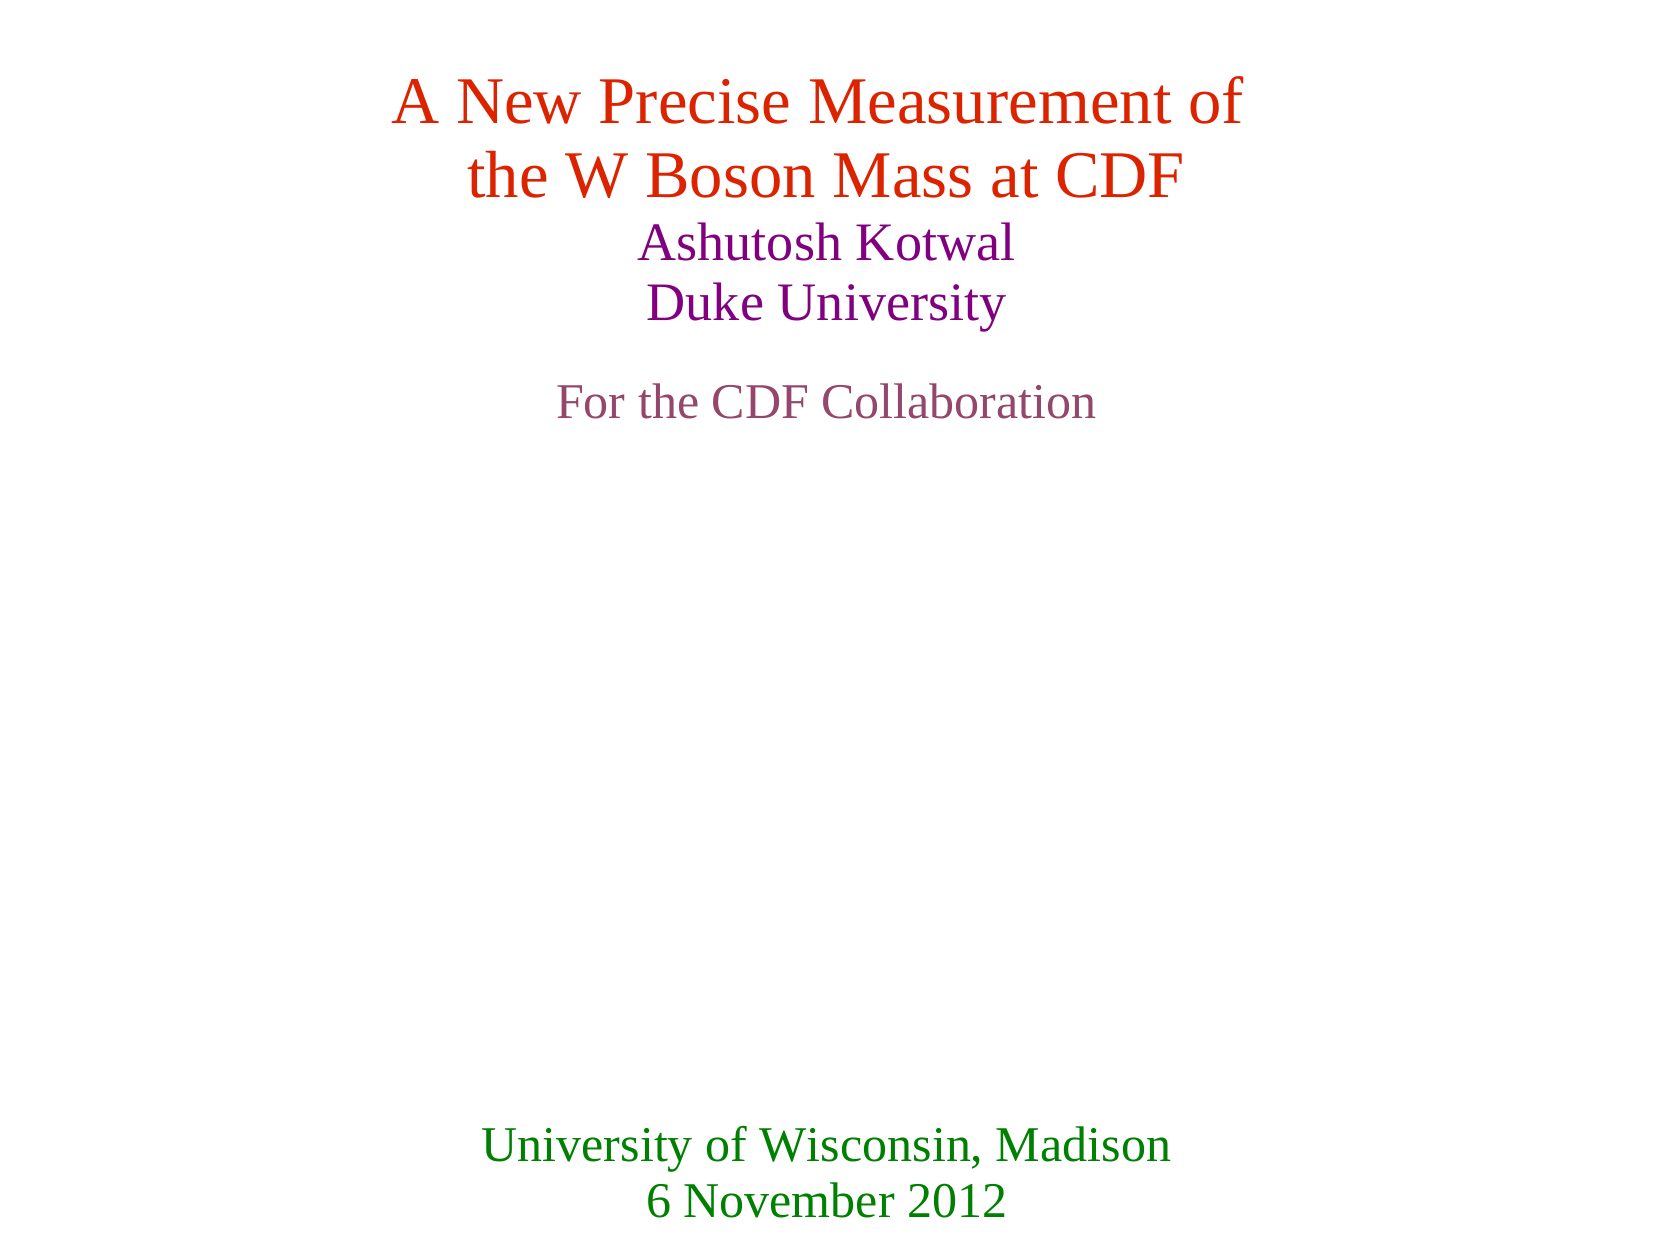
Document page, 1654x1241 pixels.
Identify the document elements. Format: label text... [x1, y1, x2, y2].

title A New Precise Measurement of the W Boson Mass at CDF Ashutosh Kotwal Duke University [0, 6, 1654, 390]
title University of Wisconsin, Madison 6 November 2012 [120, 1007, 1533, 1241]
picture [440, 355, 1239, 1094]
title For the CDF Collaboration [120, 334, 1533, 524]
